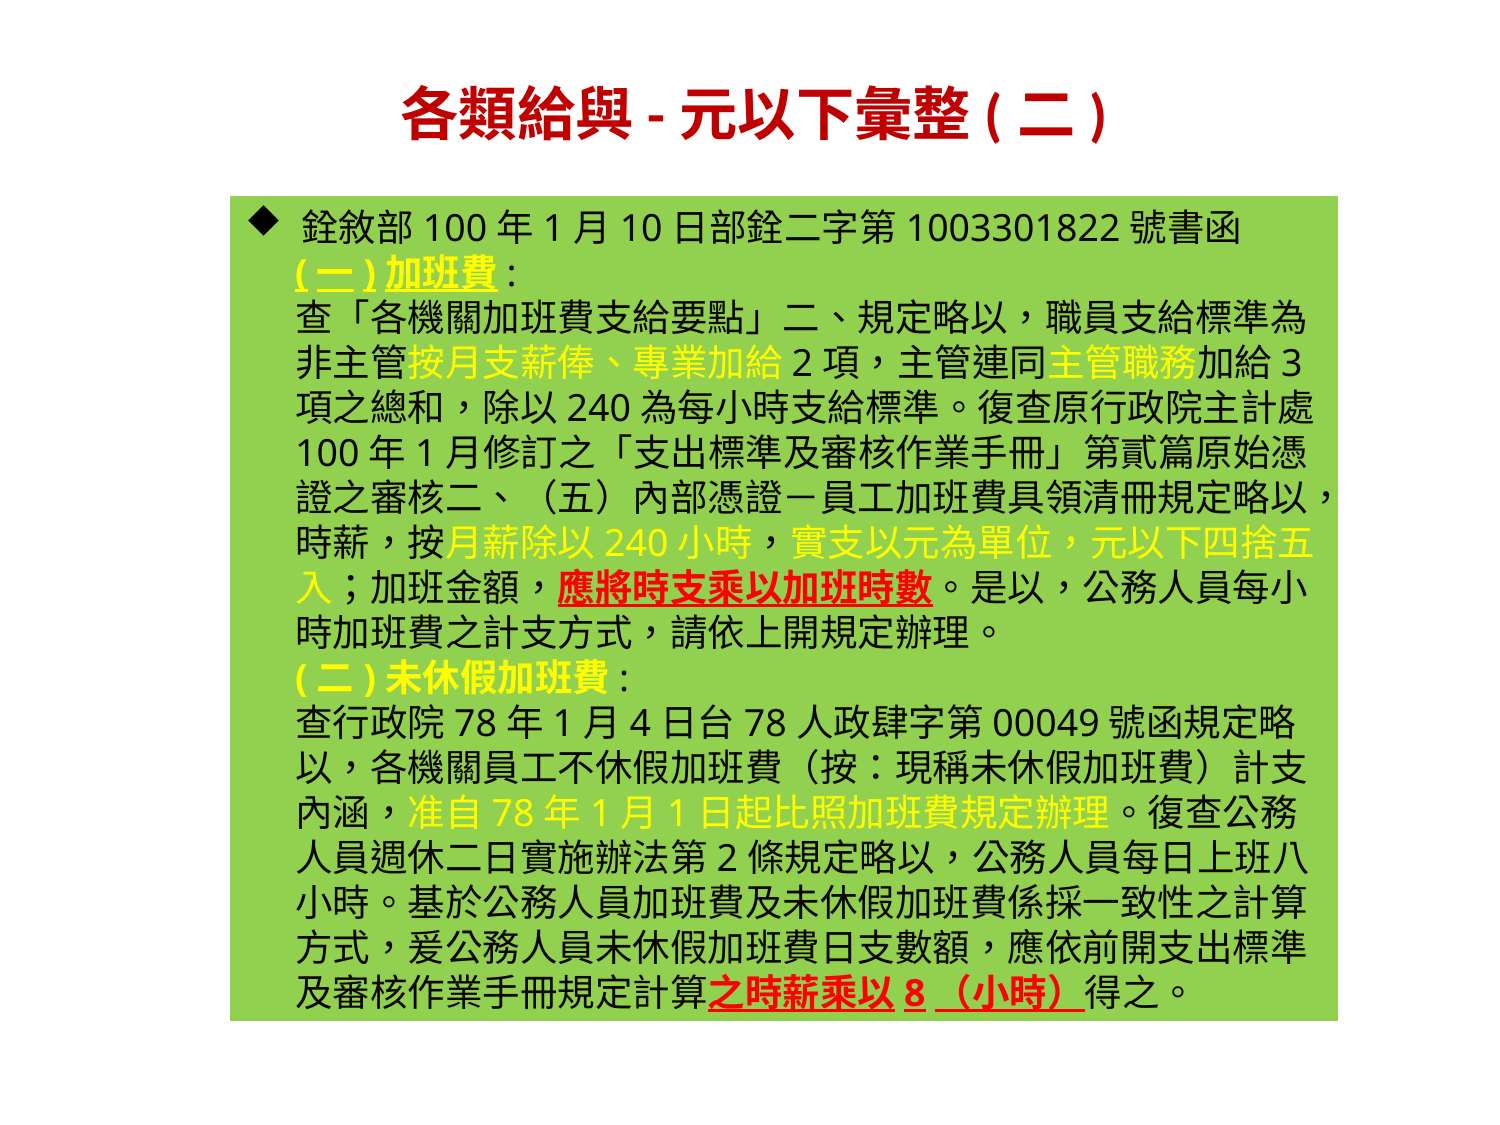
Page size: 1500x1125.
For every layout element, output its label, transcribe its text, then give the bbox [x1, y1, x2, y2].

text_box 各類給與-元以下彙整(二) [385, 31, 1338, 193]
text_box 銓敘部100年1月10日部銓二字第1003301822號書函 (一)加班費: 查「各機關加班費支給要點」二、規定略以，職員支給標準為非主管按月支薪俸、專業加給2項，主管連同主管職務加給3項之總和，除以240為每小時支給標準。復查原行政院主計處100年1月修訂之「支出標準及審核作業手冊」第貳篇原始憑證之審核二、（五）內部憑證－員工加班費具領清冊規定略以，時薪，按月薪除以240小時，實支以元為單位，元以下四捨五入；加班金額，應將時支乘以加班時數。是以，公務人員每小時加班費之計支方式，請依上開規定辦理。 (二)未休假加班費: 查行政院78年1月4日台78人政肆字第00049號函規定略以，各機關員工不休假加班費（按：現稱未休假加班費）計支內涵，准自78年1月1日起比照加班費規定辦理。復查公務人員週休二日實施辦法第2條規定略以，公務人員每日上班八小時。基於公務人員加班費及未休假加班費係採一致性之計算方式，爰公務人員未休假加班費日支數額，應依前開支出標準及審核作業手冊規定計算之時薪乘以8（小時）得之。 [230, 196, 1338, 1021]
